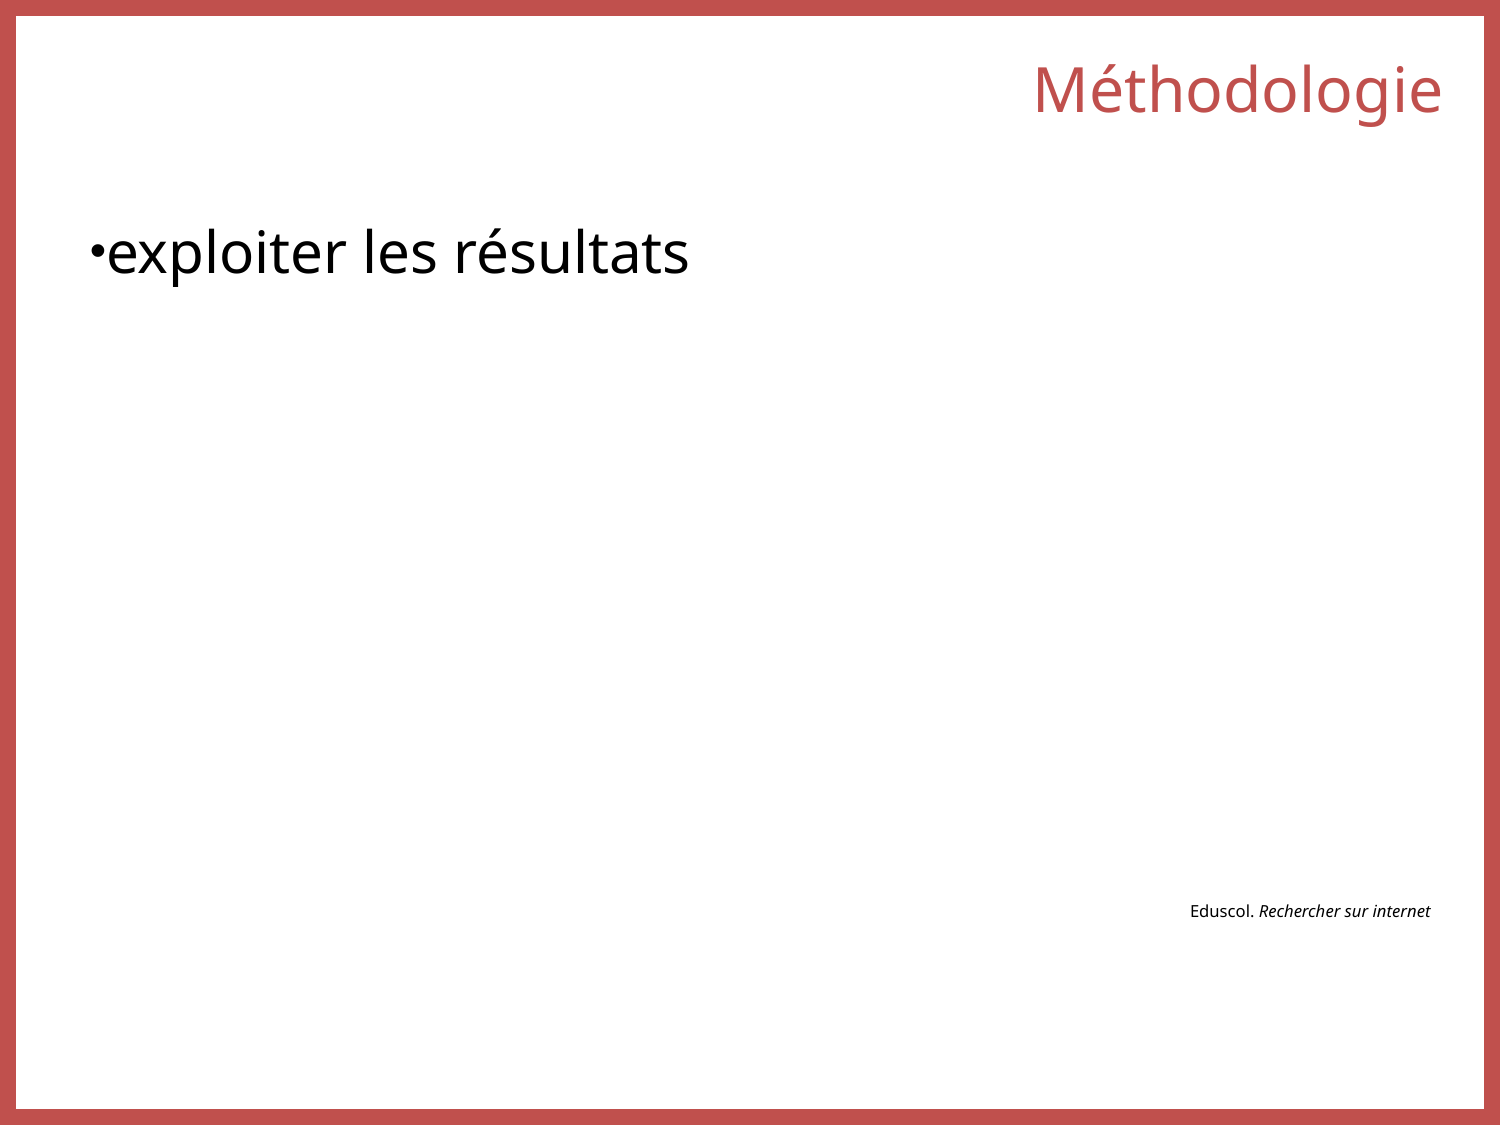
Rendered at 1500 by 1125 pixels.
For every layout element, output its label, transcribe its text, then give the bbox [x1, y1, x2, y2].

text_box Eduscol. Rechercher sur internet [1175, 893, 1453, 948]
text_box [0, 0, 1500, 1125]
text_box Méthodologie [108, 42, 1459, 161]
text_box exploiter les résultats [75, 208, 1425, 1071]
